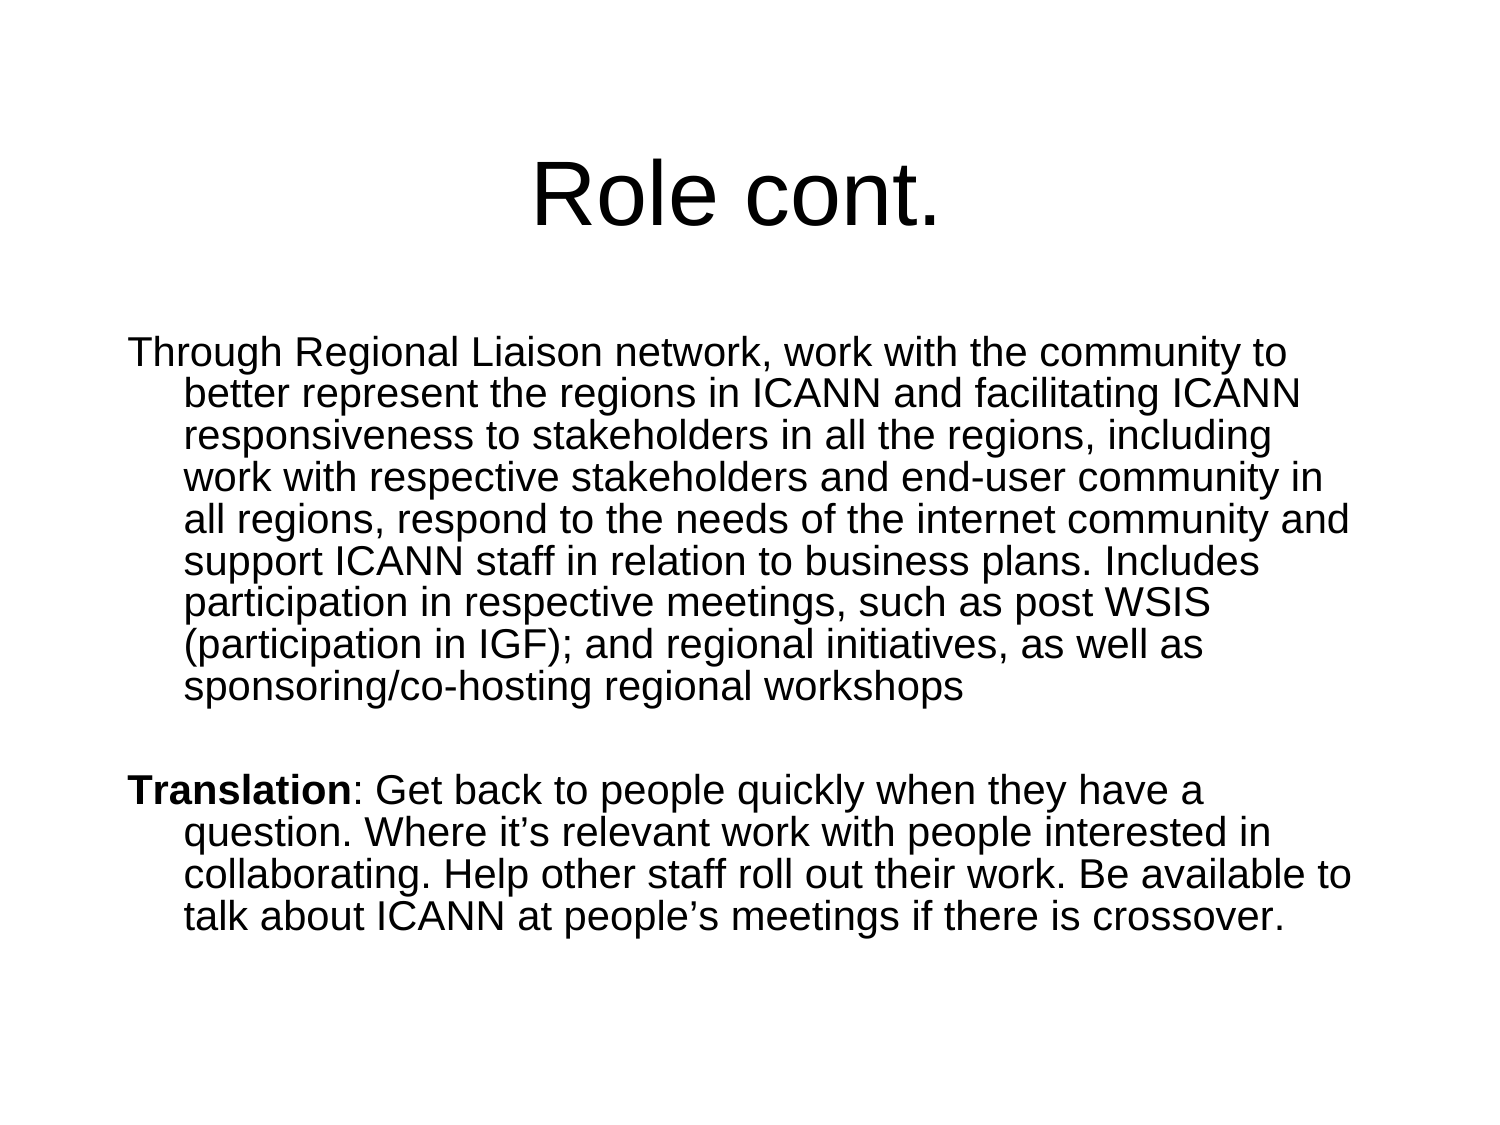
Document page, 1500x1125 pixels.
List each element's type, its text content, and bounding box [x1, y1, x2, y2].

list Through Regional Liaison network, work with the community to better represent the regions in ICANN and facilitating ICANN responsiveness to stakeholders in all the regions, including work with respective stakeholders and end-user community in all regions, respond to the needs of the internet community and support ICANN staff in relation to business plans. Includes participation in respective meetings, such as post WSIS (participation in IGF); and regional initiatives, as well as sponsoring/co-hosting regional workshops Translation: Get back to people quickly when they have a question. Where it’s relevant work with people interested in collaborating. Help other staff roll out their work. Be available to talk about ICANN at people’s meetings if there is crossover. [112, 324, 1388, 1001]
title Role cont. [112, 99, 1388, 288]
